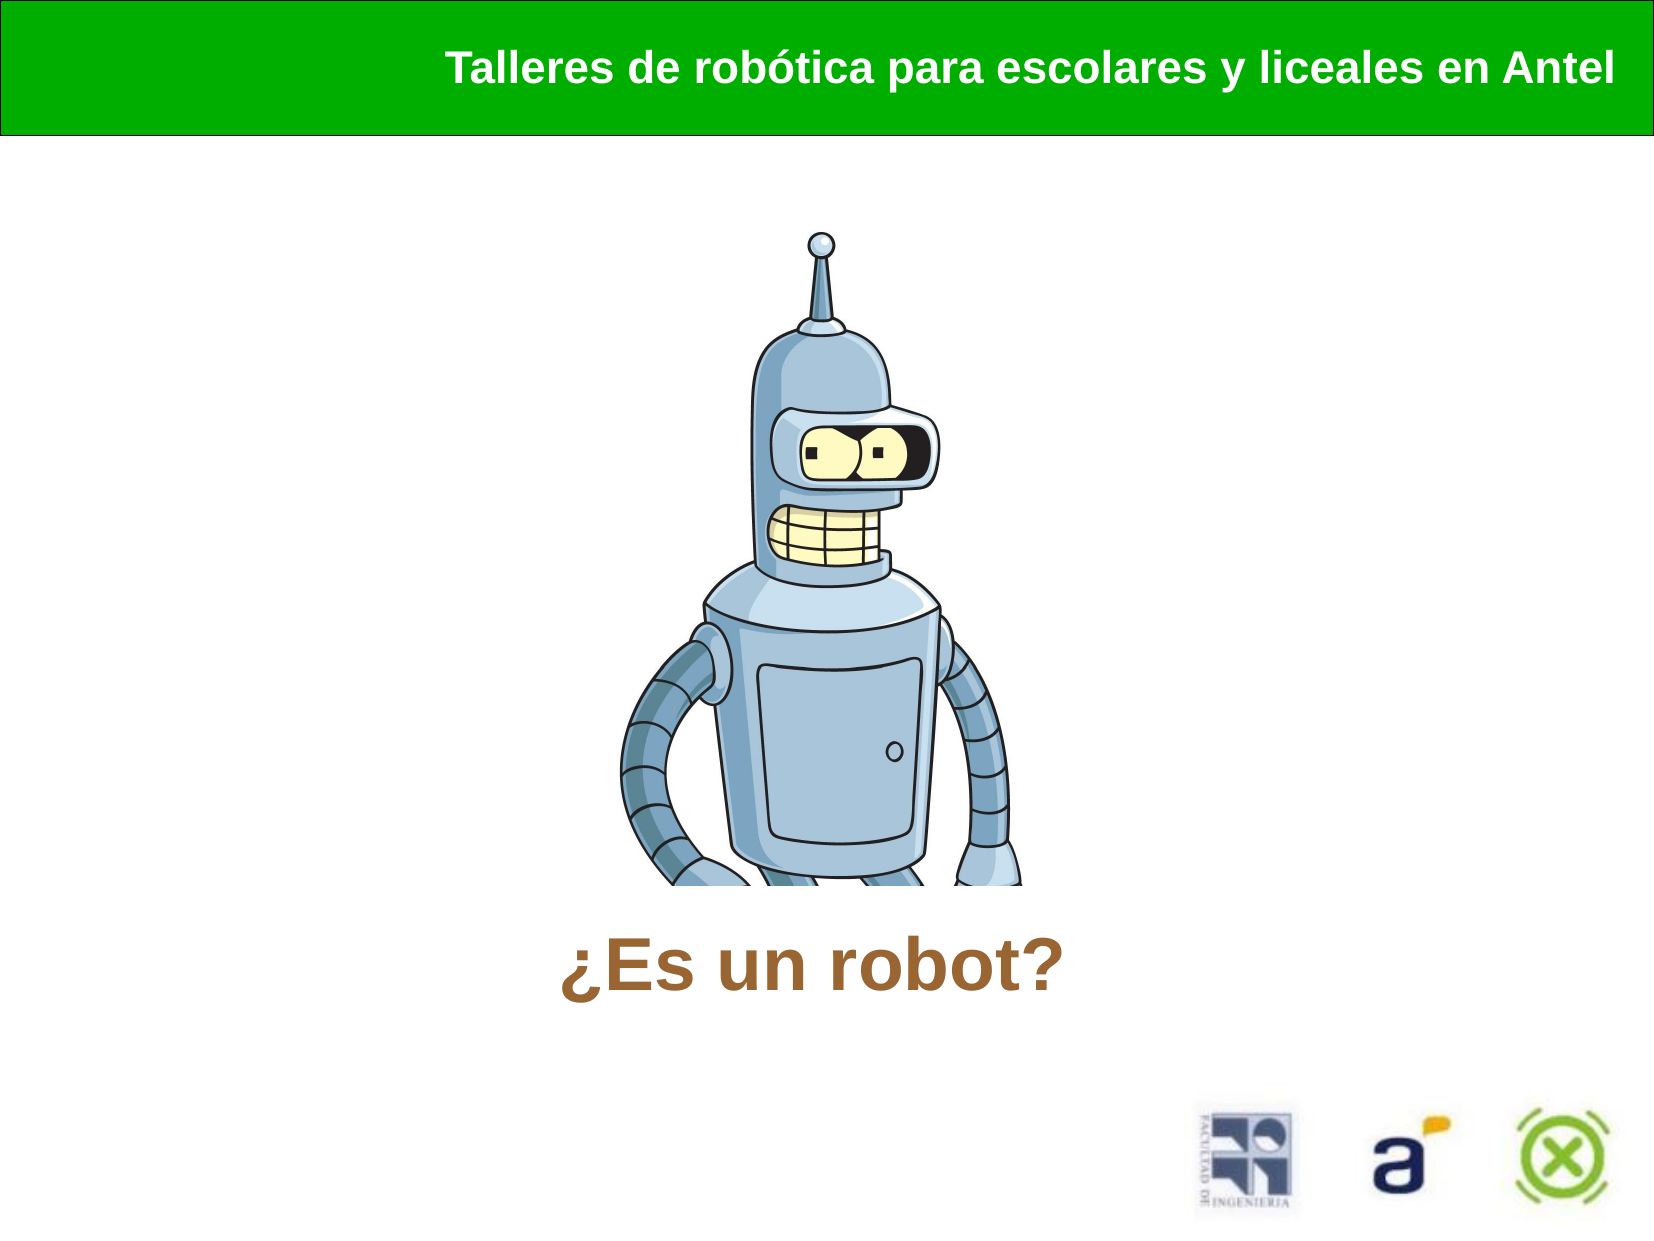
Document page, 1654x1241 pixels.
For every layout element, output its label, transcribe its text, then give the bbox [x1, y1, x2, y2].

text_box ¿Es un robot? [425, 915, 1201, 1014]
picture [0, 136, 1654, 1241]
text_box Talleres de robótica para escolares y liceales en Antel [0, 0, 1654, 136]
